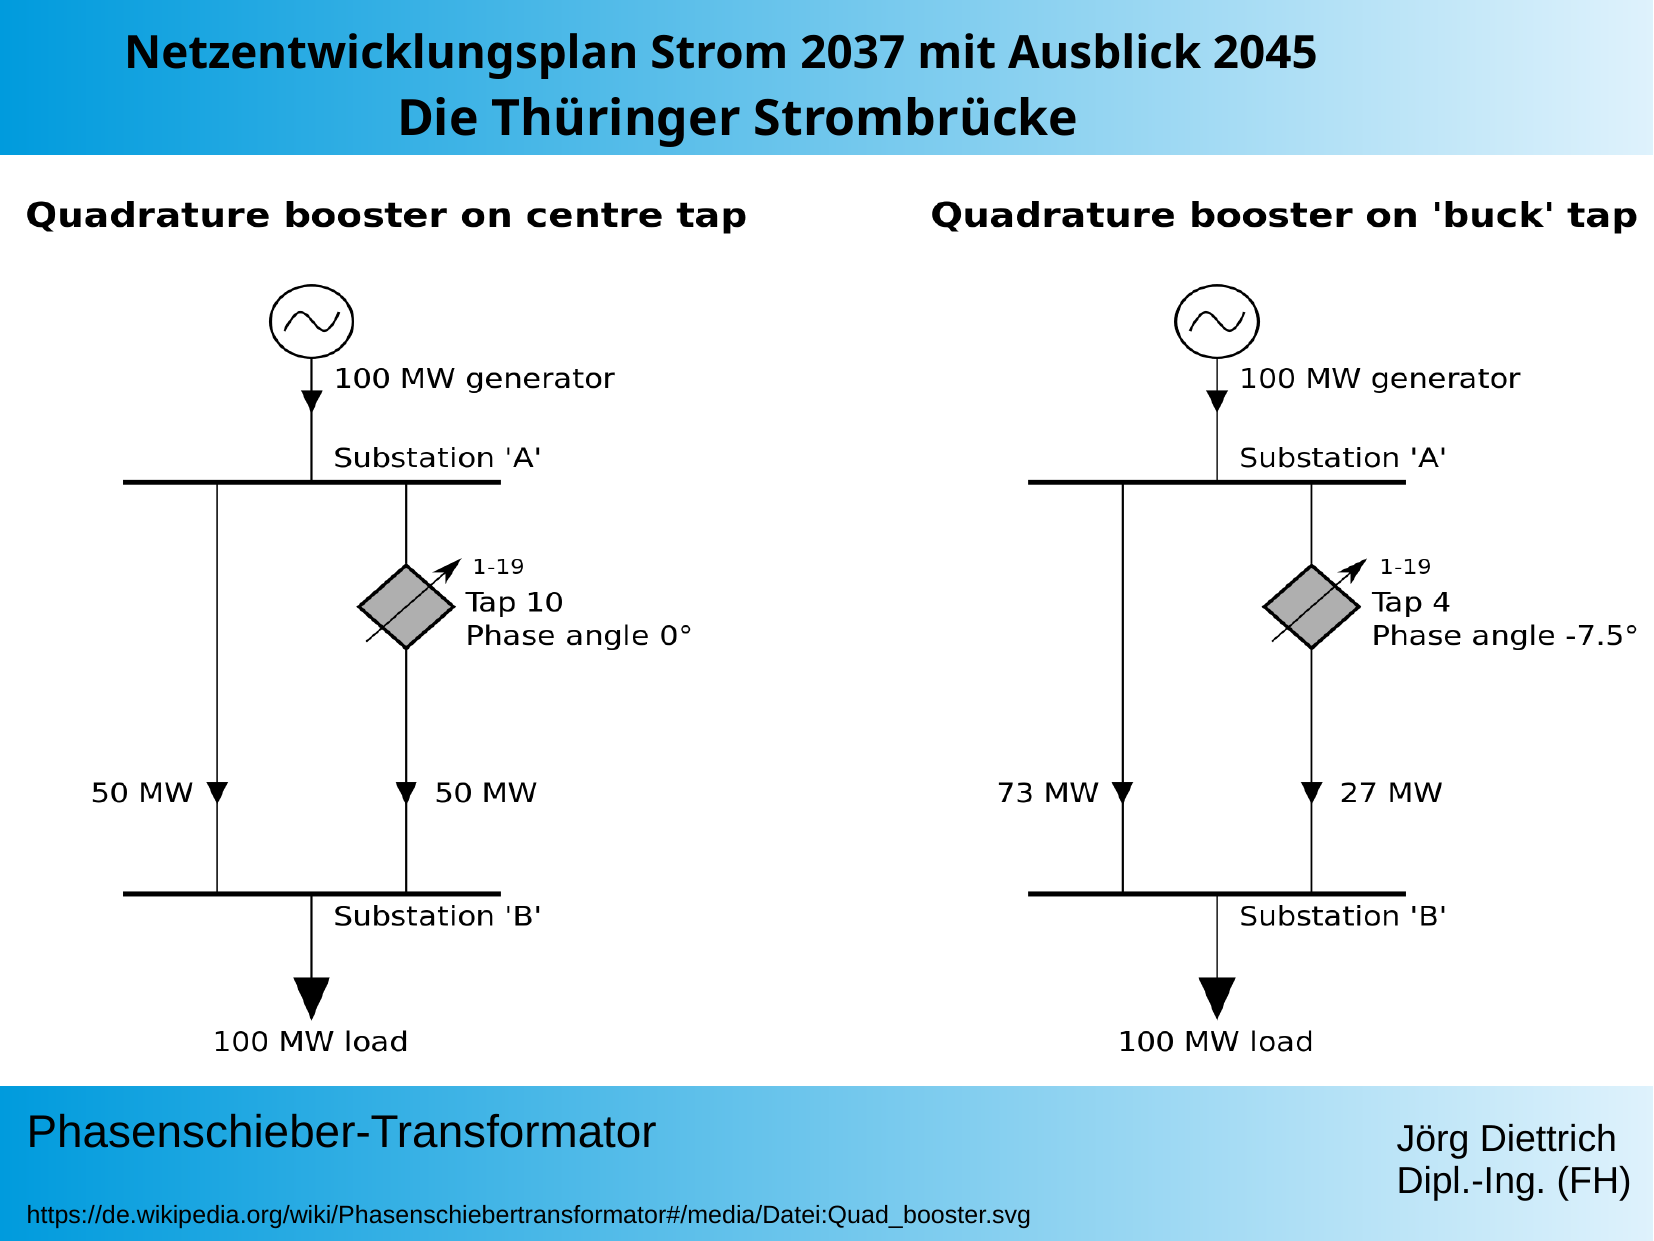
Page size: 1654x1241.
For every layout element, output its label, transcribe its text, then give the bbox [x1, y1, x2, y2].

text_box https://de.wikipedia.org/wiki/Phasenschiebertransformator#/media/Datei:Quad_booster.svg [11, 1192, 1087, 1236]
text_box Phasenschieber-Transformator [11, 1098, 1217, 1165]
text_box Jörg Diettrich Dipl.-Ing. (FH) [1381, 1110, 1654, 1229]
text_box Netzentwicklungsplan Strom 2037 mit Ausblick 2045 Die Thüringer Strombrücke [109, 11, 1560, 165]
picture [5, 165, 1654, 1099]
